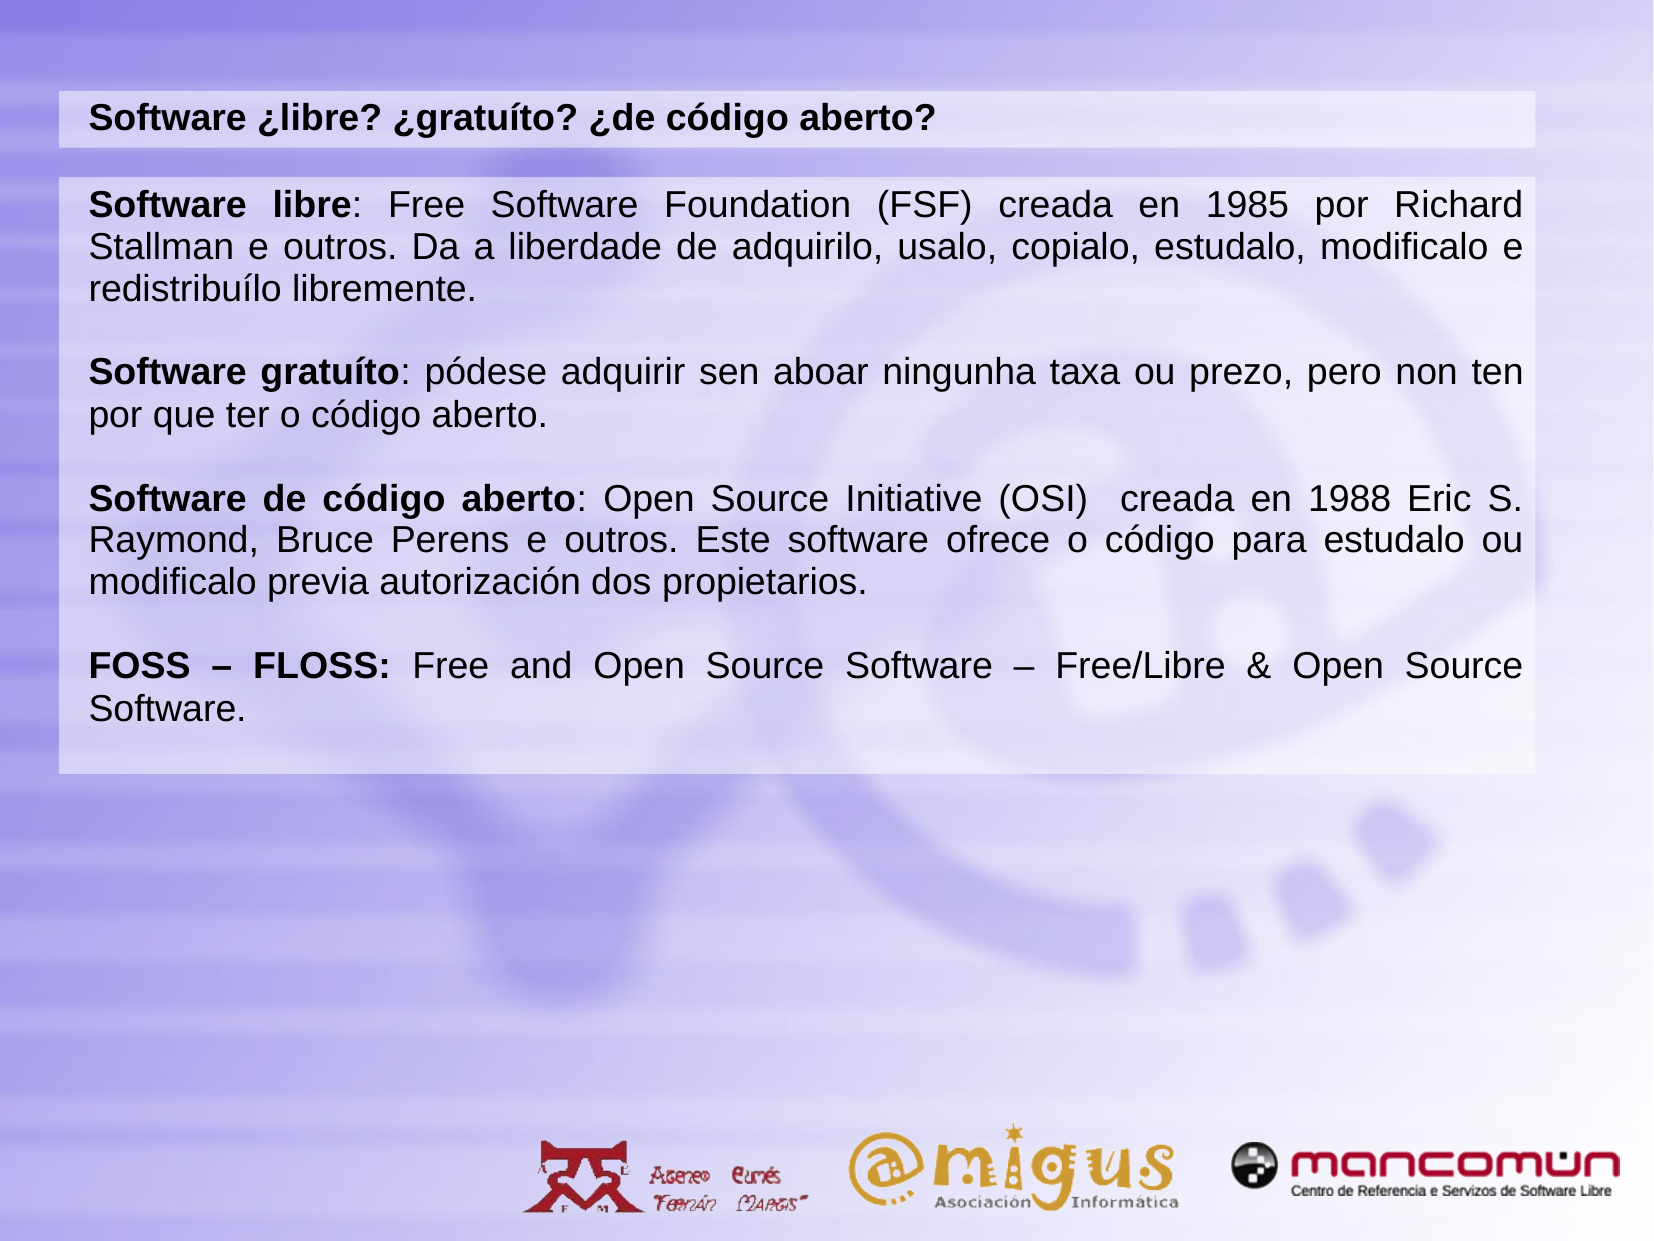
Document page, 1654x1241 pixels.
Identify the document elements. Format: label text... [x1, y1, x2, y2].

text_box Software ¿libre? ¿gratuíto? ¿de código aberto? [59, 90, 1536, 148]
picture [0, 0, 1654, 1241]
text_box Software libre: Free Software Foundation (FSF) creada en 1985 por Richard Stallman e outros. Da a liberdade de adquirilo, usalo, copialo, estudalo, modificalo e redistribuílo libremente. Software gratuíto: pódese adquirir sen aboar ningunha taxa ou prezo, pero non ten por que ter o código aberto. Software de código aberto: Open Source Initiative (OSI) creada en 1988 Eric S. Raymond, Bruce Perens e outros. Este software ofrece o código para estudalo ou modificalo previa autorización dos propietarios. FOSS – FLOSS: Free and Open Source Software – Free/Libre & Open Source Software. [59, 177, 1536, 774]
